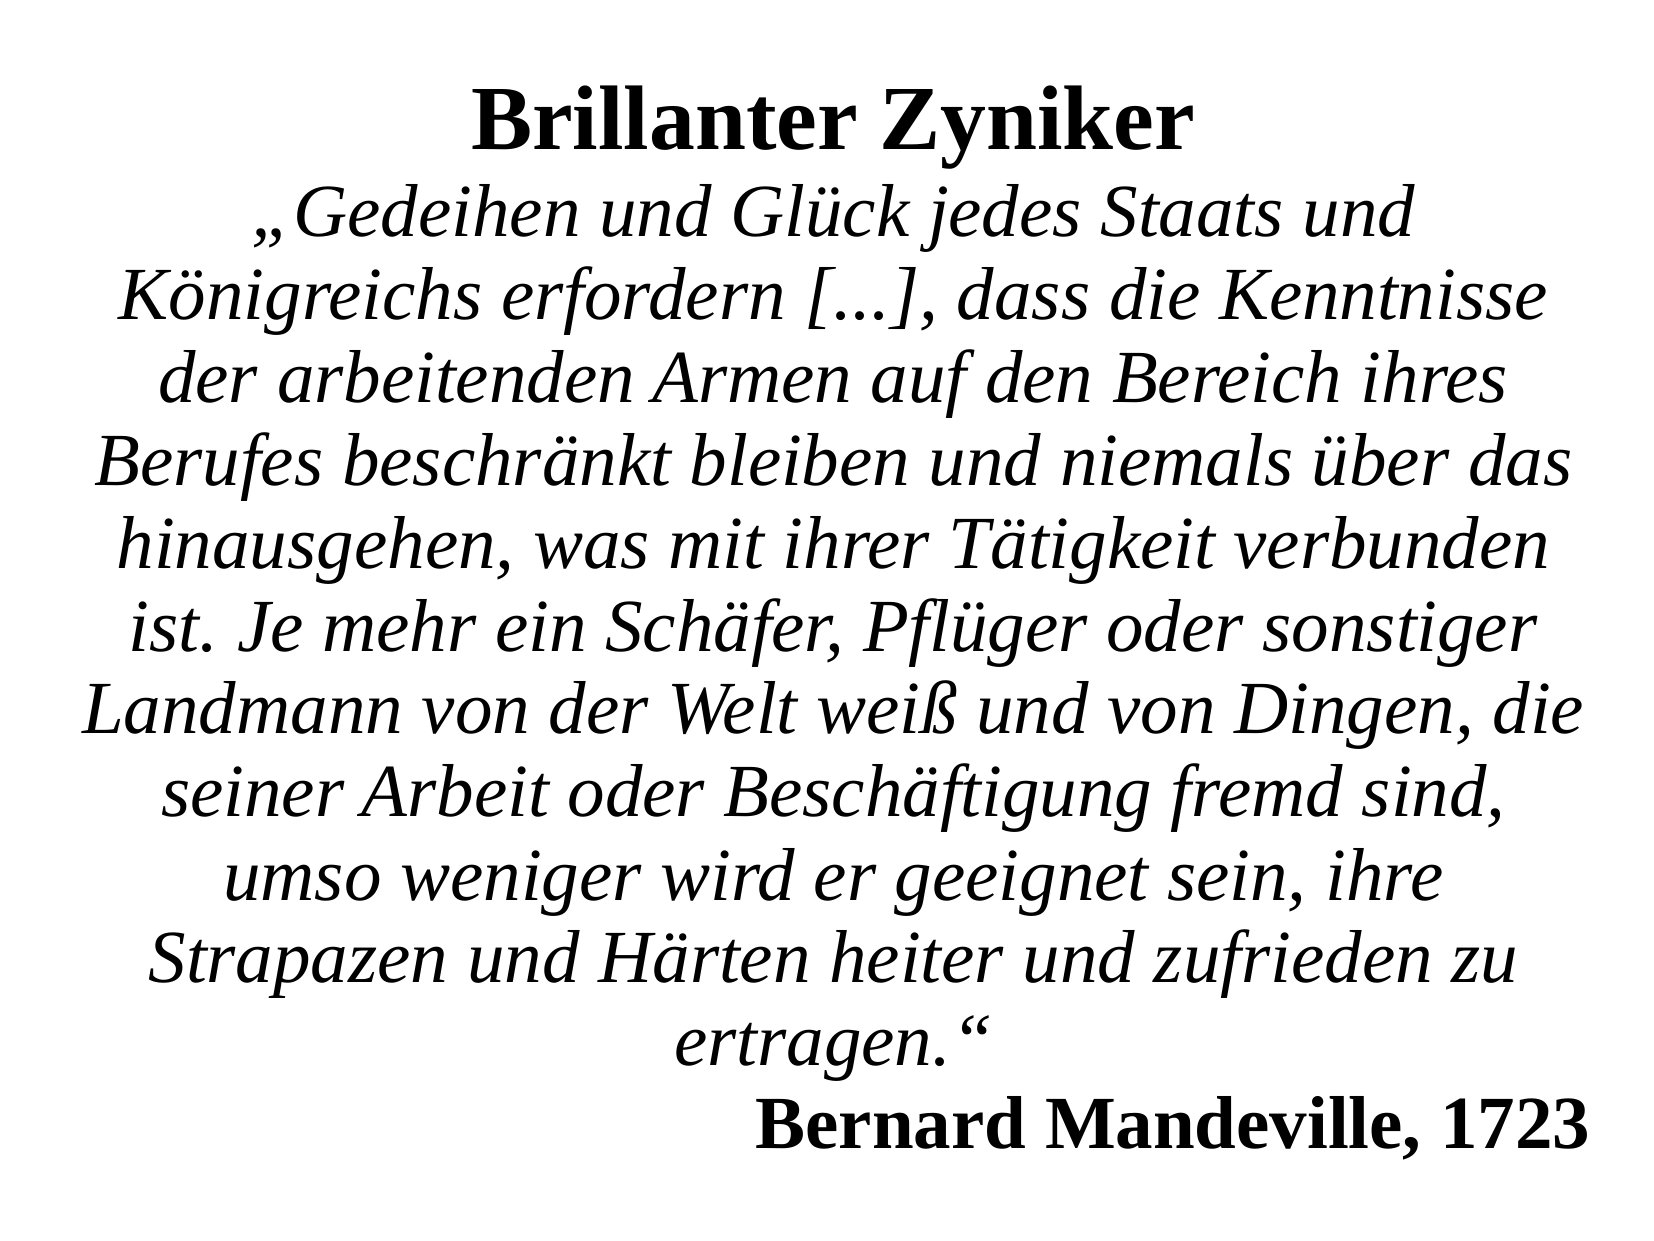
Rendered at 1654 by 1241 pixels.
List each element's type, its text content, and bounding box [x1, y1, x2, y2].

text_box Brillanter Zyniker „Gedeihen und Glück jedes Staats und Königreichs erfordern [...], dass die Kenntnisse der arbeitenden Armen auf den Bereich ihres Berufes beschränkt bleiben und niemals über das hinausgehen, was mit ihrer Tätigkeit verbunden ist. Je mehr ein Schäfer, Pflüger oder sonstiger Landmann von der Welt weiß und von Dingen, die seiner Arbeit oder Beschäftigung fremd sind, umso weniger wird er geeignet sein, ihre Strapazen und Härten heiter und zufrieden zu ertragen.“ Bernard Mandeville, 1723 [61, 60, 1606, 1173]
